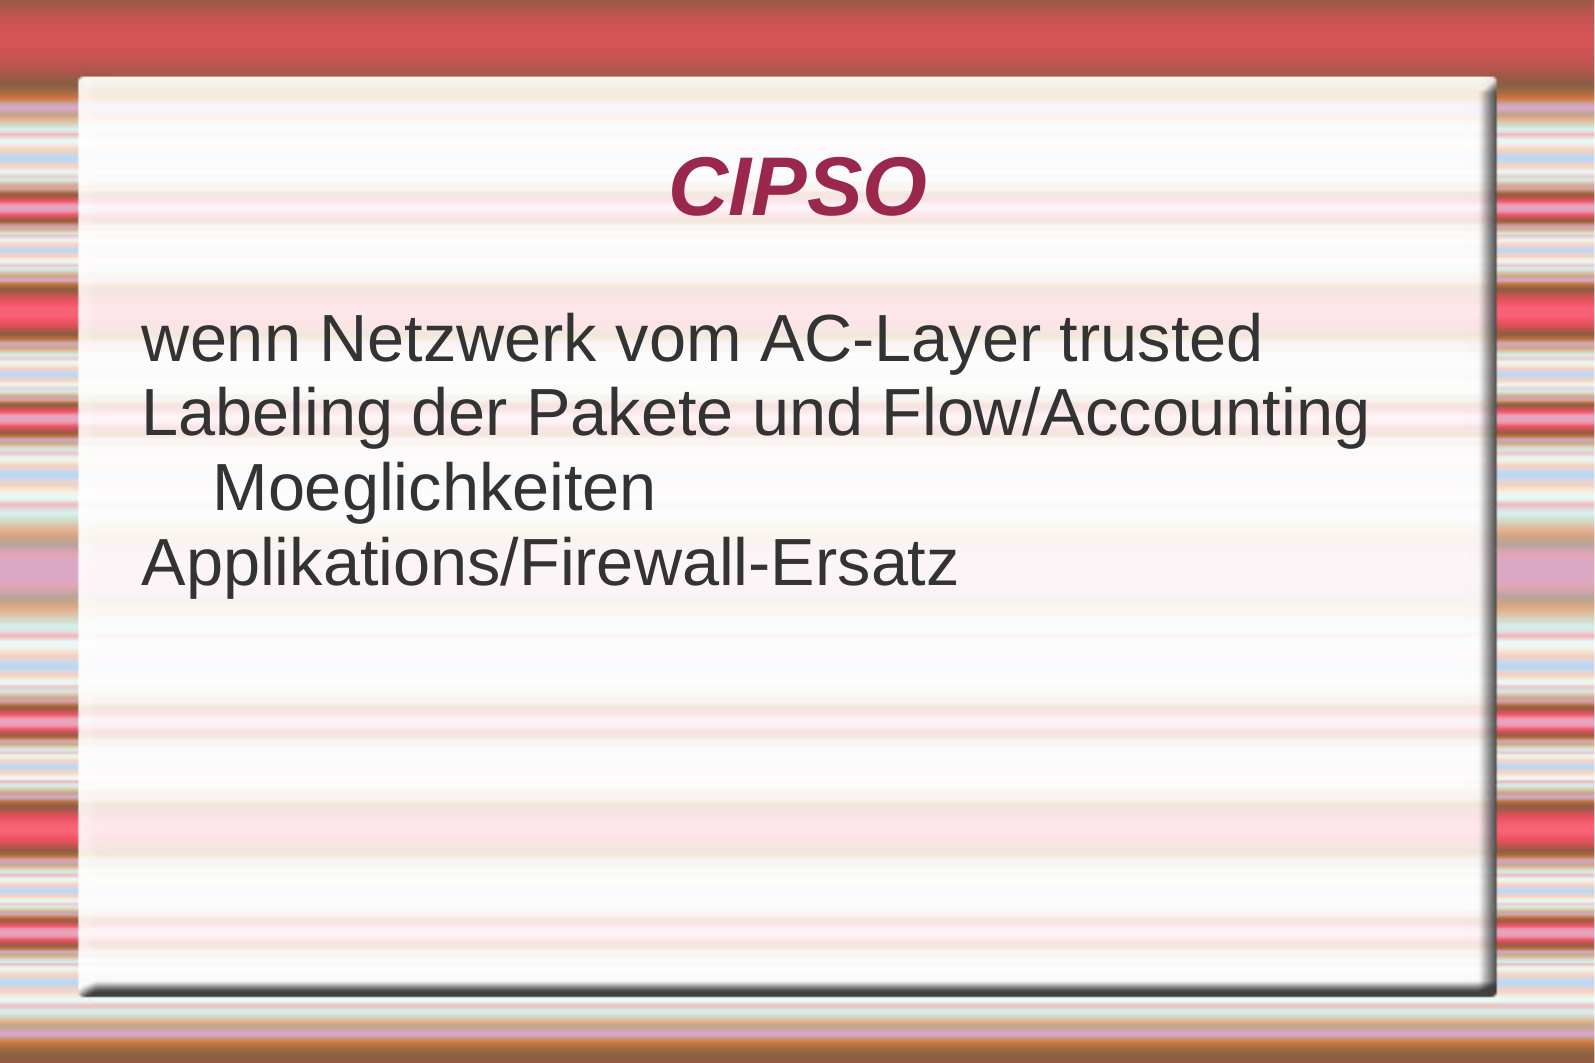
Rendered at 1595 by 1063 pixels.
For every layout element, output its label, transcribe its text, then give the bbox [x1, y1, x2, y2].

title CIPSO [117, 98, 1479, 276]
list wenn Netzwerk vom AC-Layer trusted Labeling der Pakete und Flow/Accounting Moeglichkeiten Applikations/Firewall-Ersatz [130, 300, 1462, 971]
picture [0, 0, 1595, 1063]
